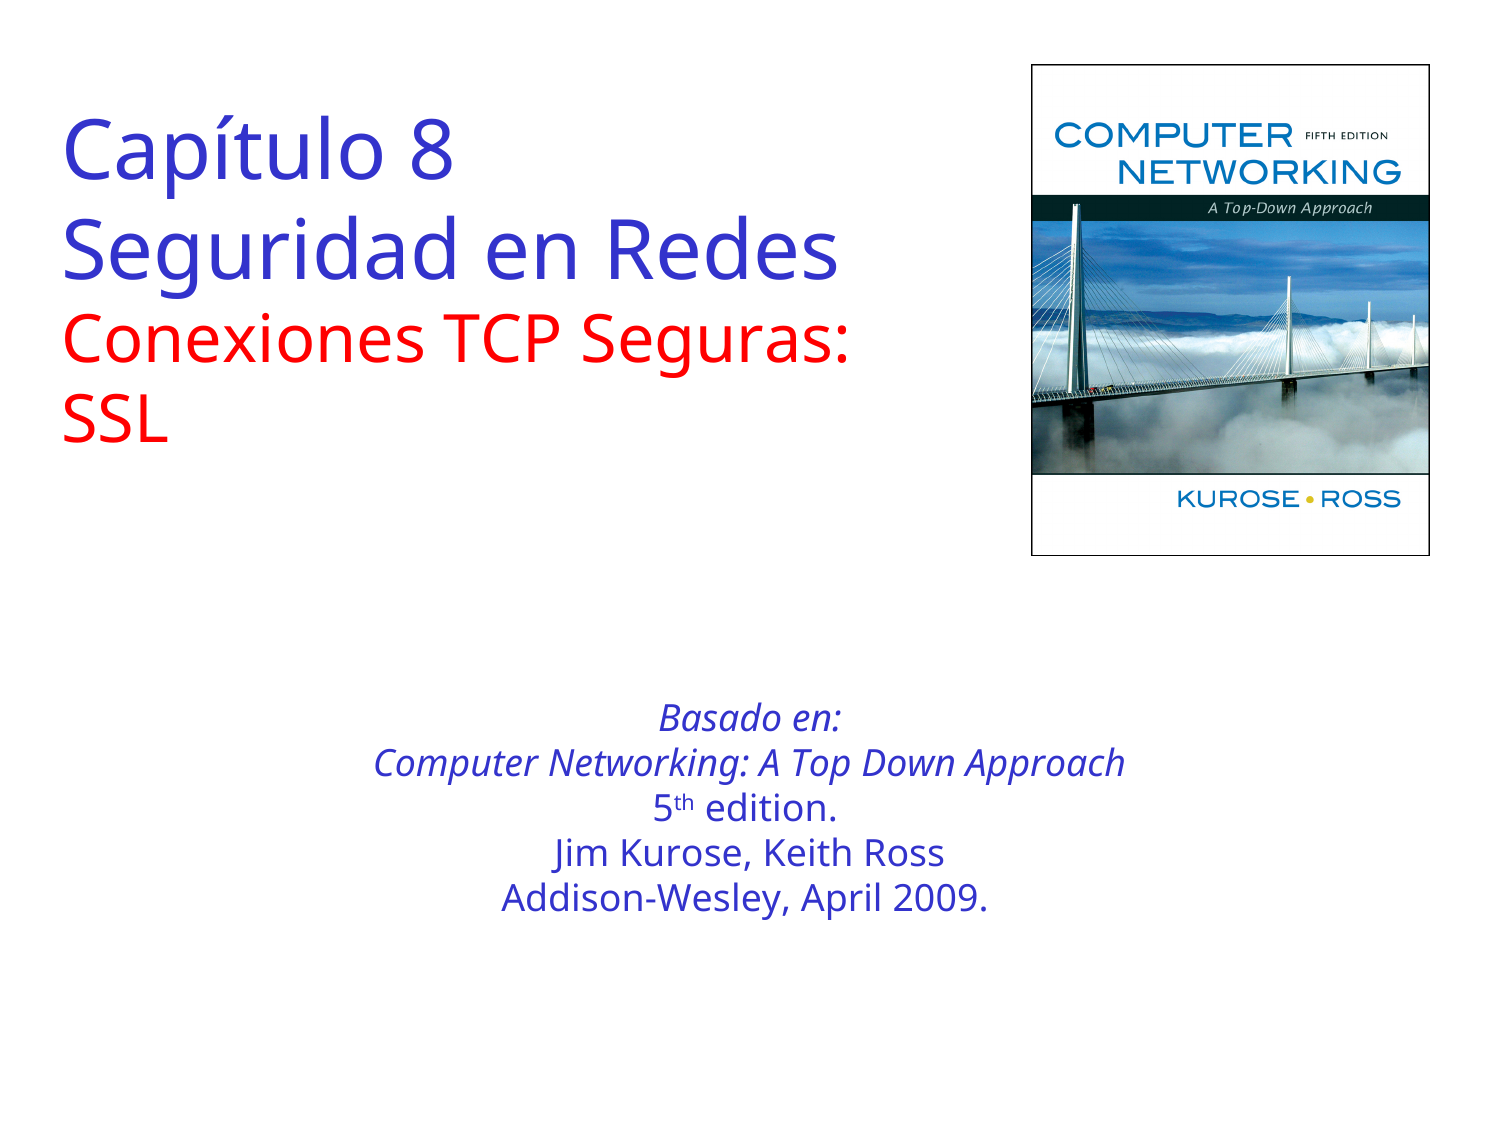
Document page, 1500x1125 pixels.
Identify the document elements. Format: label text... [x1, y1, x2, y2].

text_box Basado en: Computer Networking: A Top Down Approach 5th edition. Jim Kurose, Keith Ross Addison-Wesley, April 2009. [256, 571, 1244, 1042]
text_box Capítulo 8 Seguridad en Redes Conexiones TCP Seguras: SSL [46, 134, 992, 418]
picture [1031, 64, 1430, 556]
